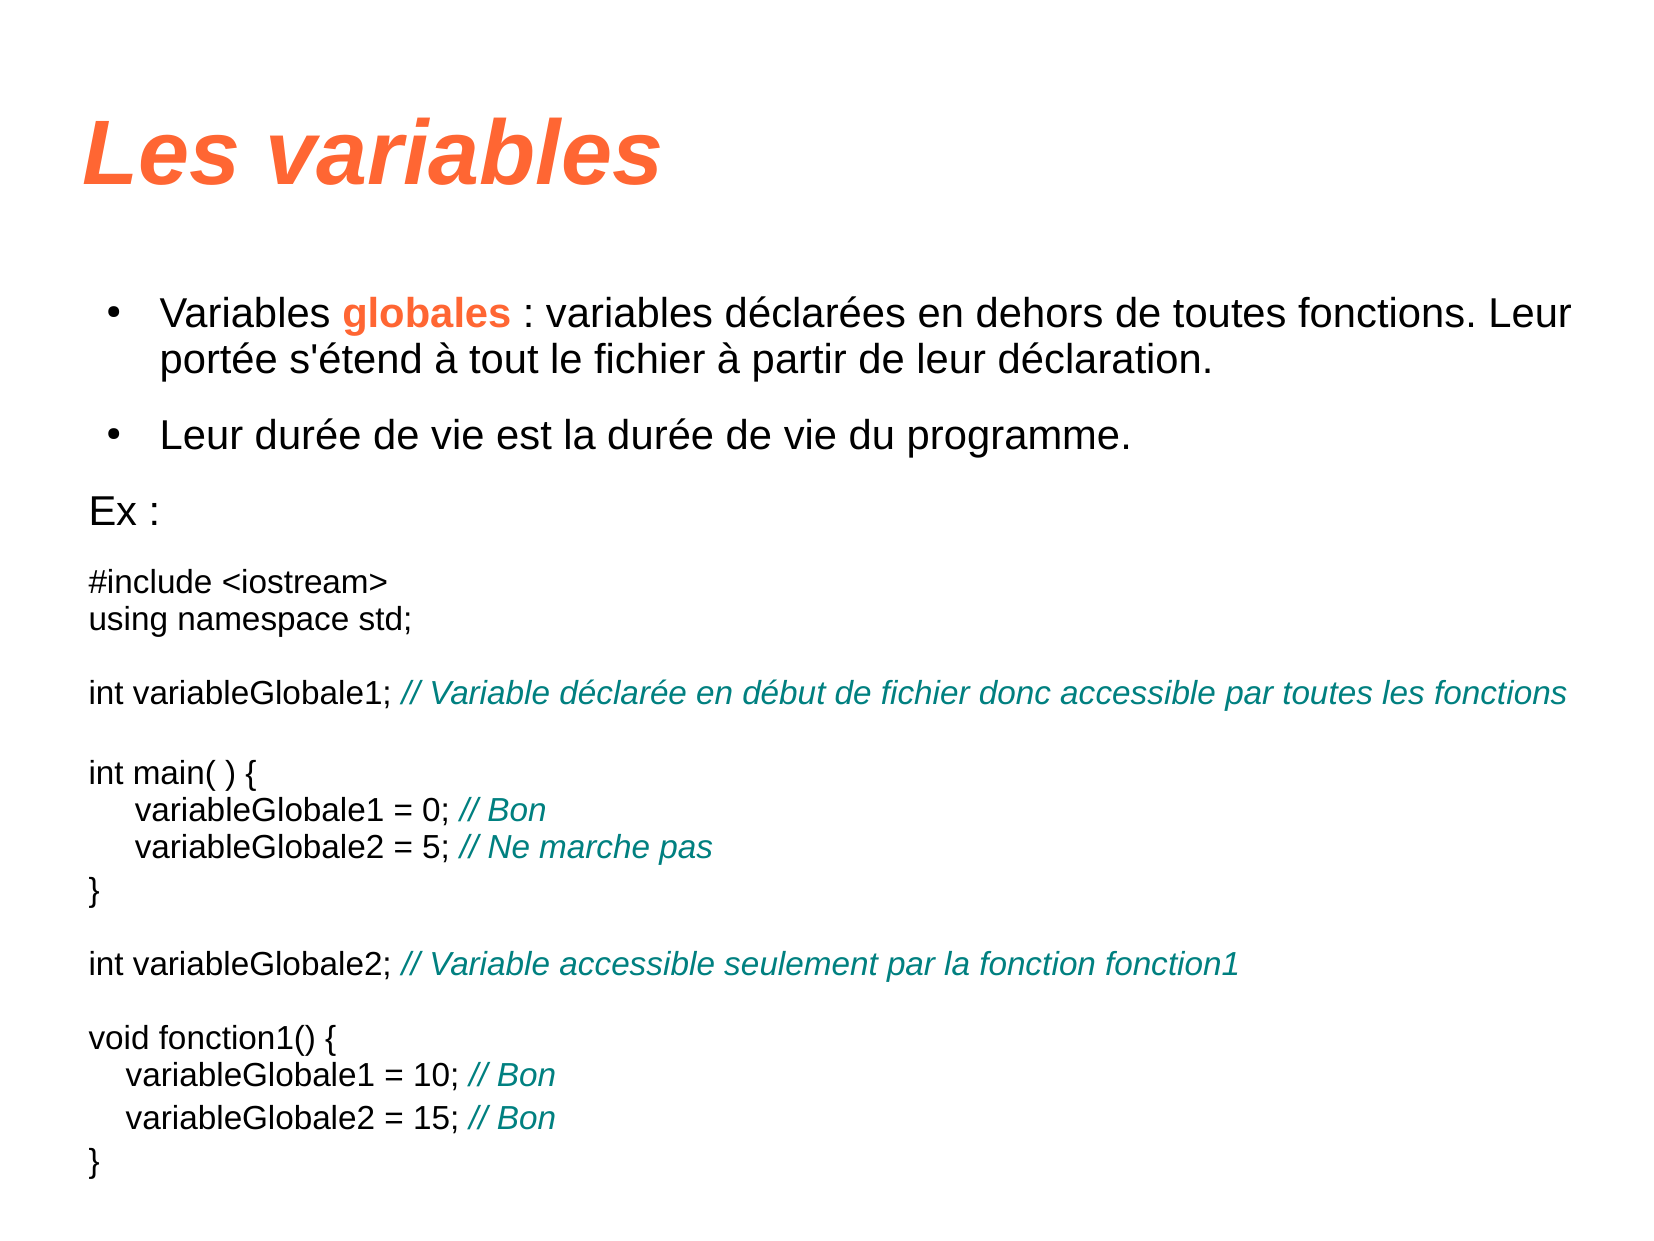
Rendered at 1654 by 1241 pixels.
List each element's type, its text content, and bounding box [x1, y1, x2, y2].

list Variables globales : variables déclarées en dehors de toutes fonctions. Leur portée s'étend à tout le fichier à partir de leur déclaration. Leur durée de vie est la durée de vie du programme. Ex : #include <iostream> using namespace std; int variableGlobale1; // Variable déclarée en début de fichier donc accessible par toutes les fonctions int main( ) { variableGlobale1 = 0; // Bon variableGlobale2 = 5; // Ne marche pas } int variableGlobale2; // Variable accessible seulement par la fonction fonction1 void fonction1() { variableGlobale1 = 10; // Bon variableGlobale2 = 15; // Bon } [88, 289, 1577, 1186]
title Les variables [82, 49, 1571, 257]
